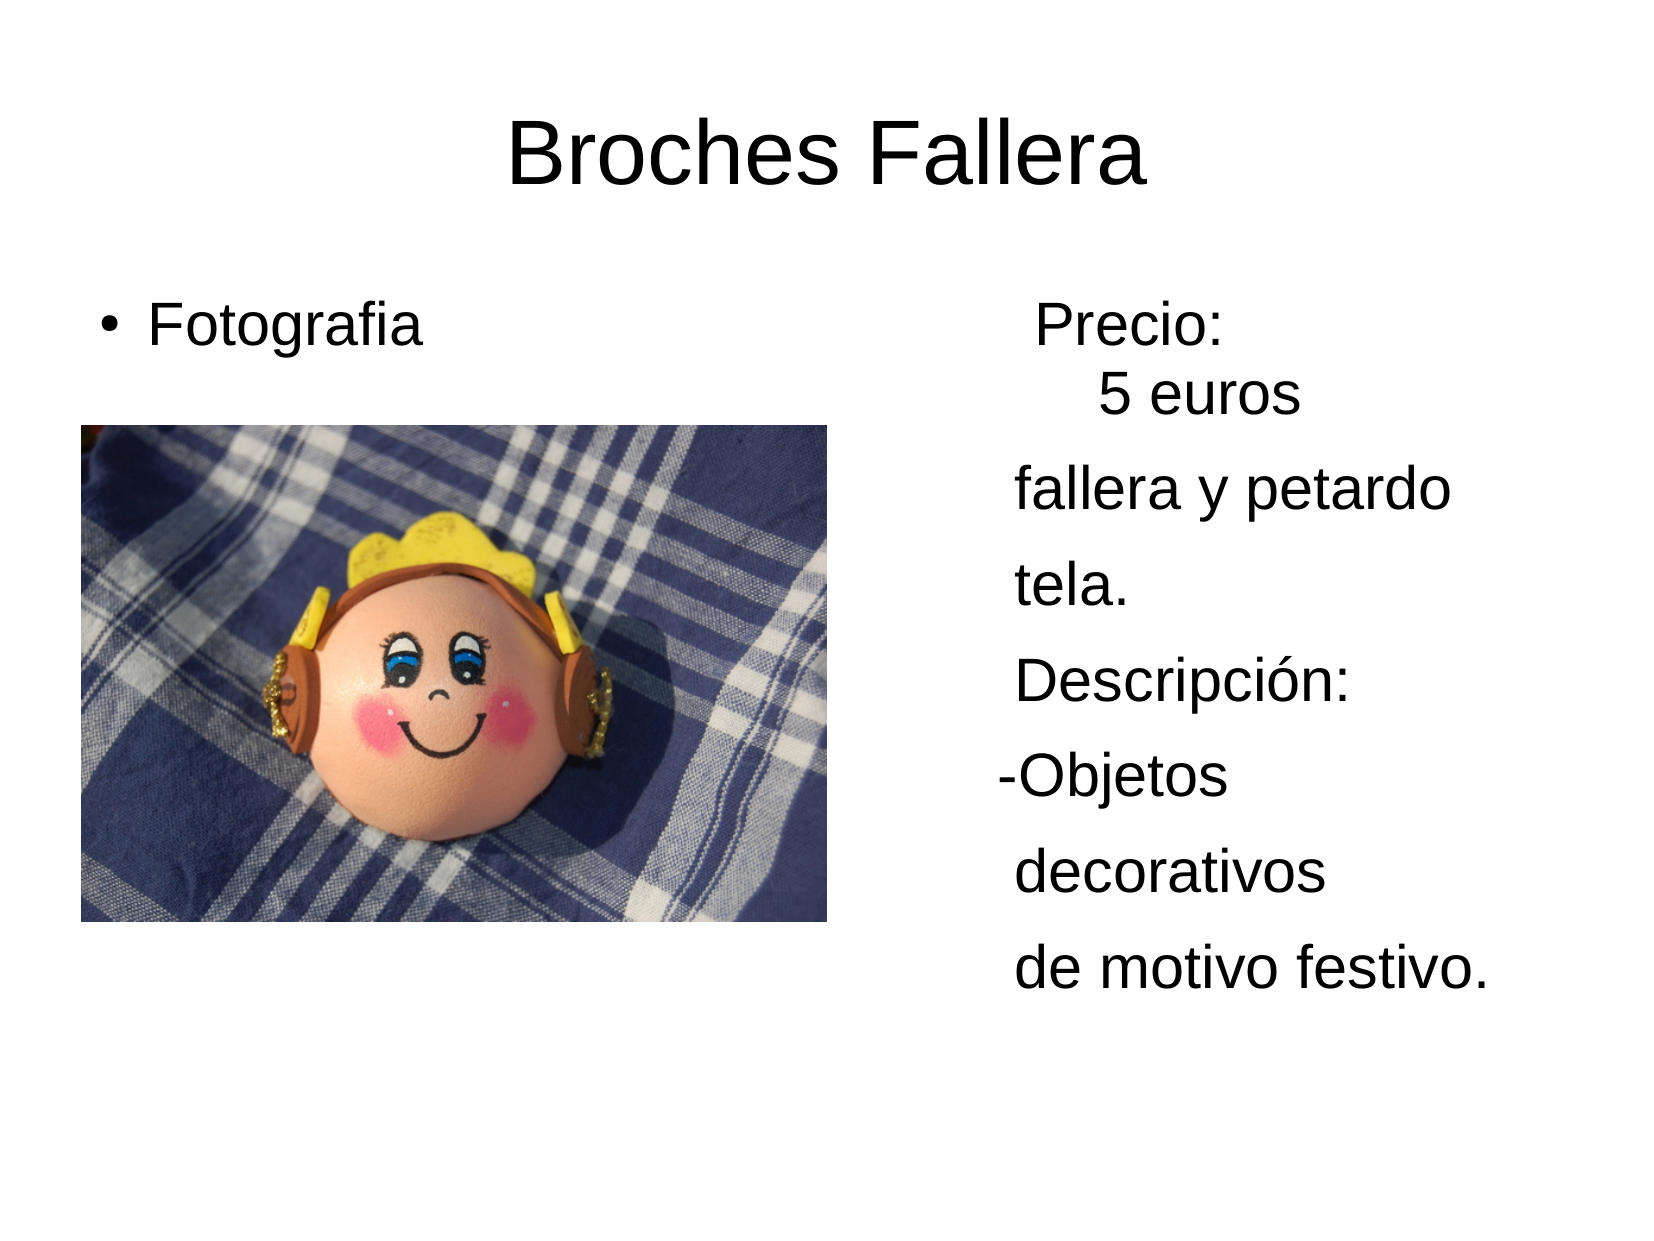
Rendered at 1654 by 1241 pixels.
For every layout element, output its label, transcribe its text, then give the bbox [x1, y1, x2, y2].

title Broches Fallera [82, 49, 1571, 257]
picture [81, 425, 827, 922]
list Fotografia Precio: 5 euros fallera y petardo tela. Descripción: -Objetos decorativos de motivo festivo. [82, 290, 1571, 1010]
